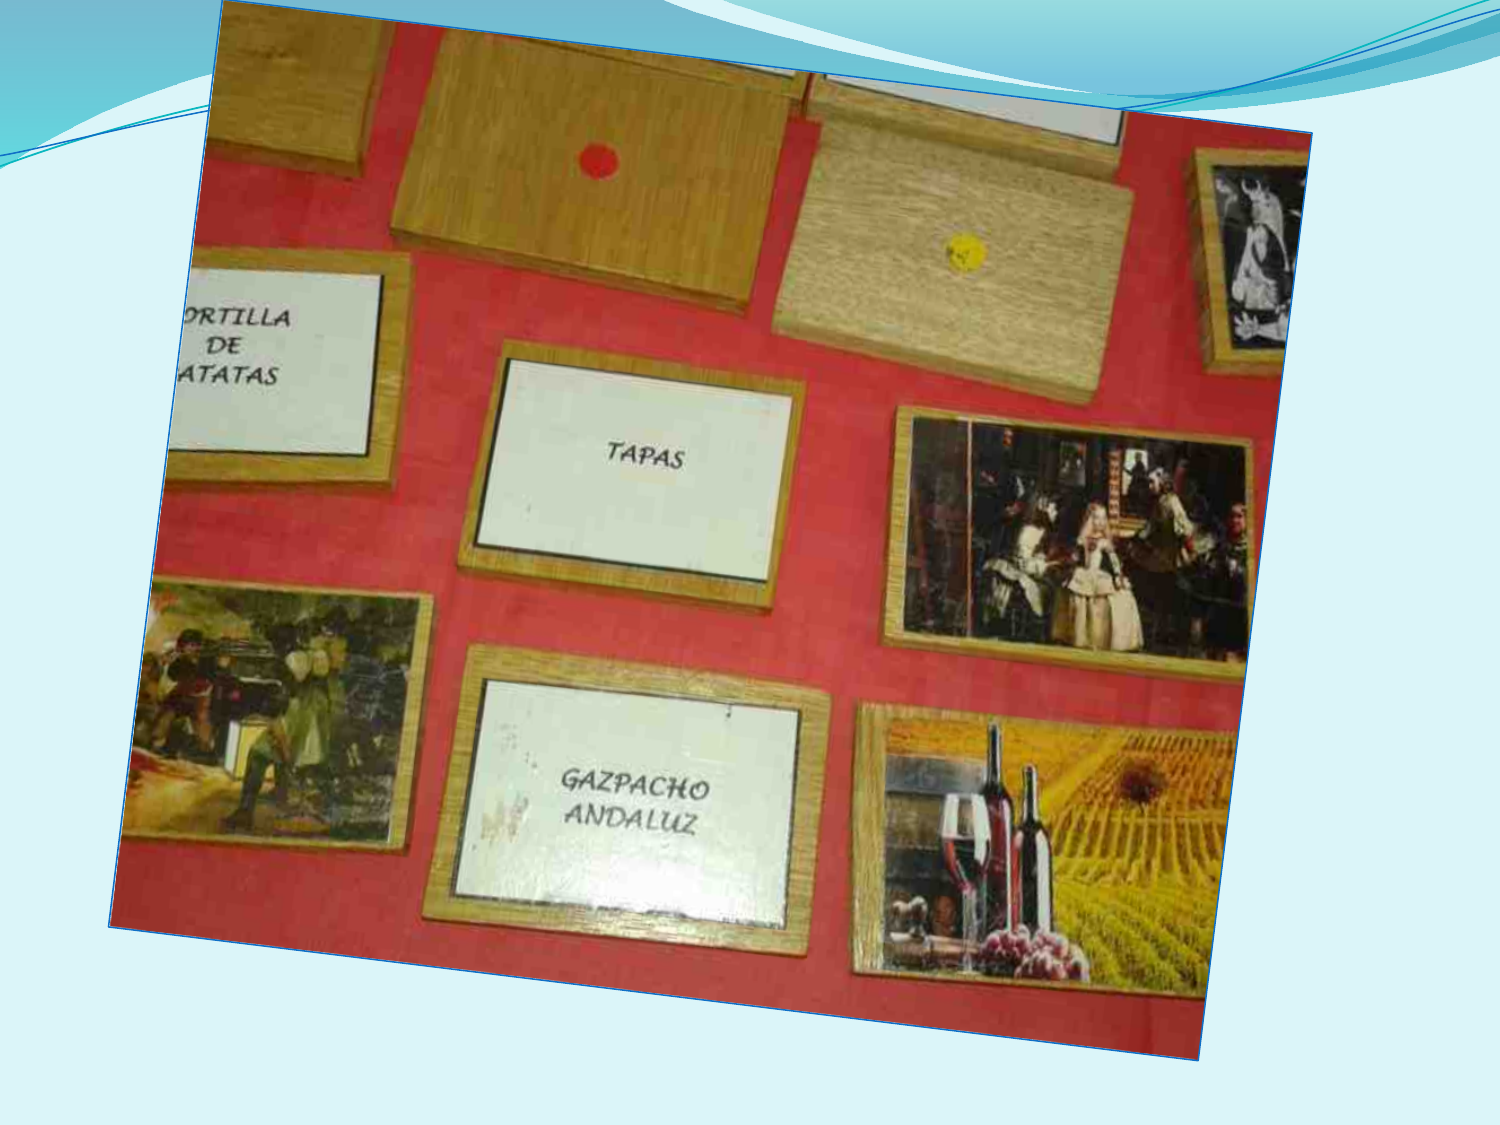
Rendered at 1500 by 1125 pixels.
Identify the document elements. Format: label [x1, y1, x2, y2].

picture [109, 0, 1312, 1060]
